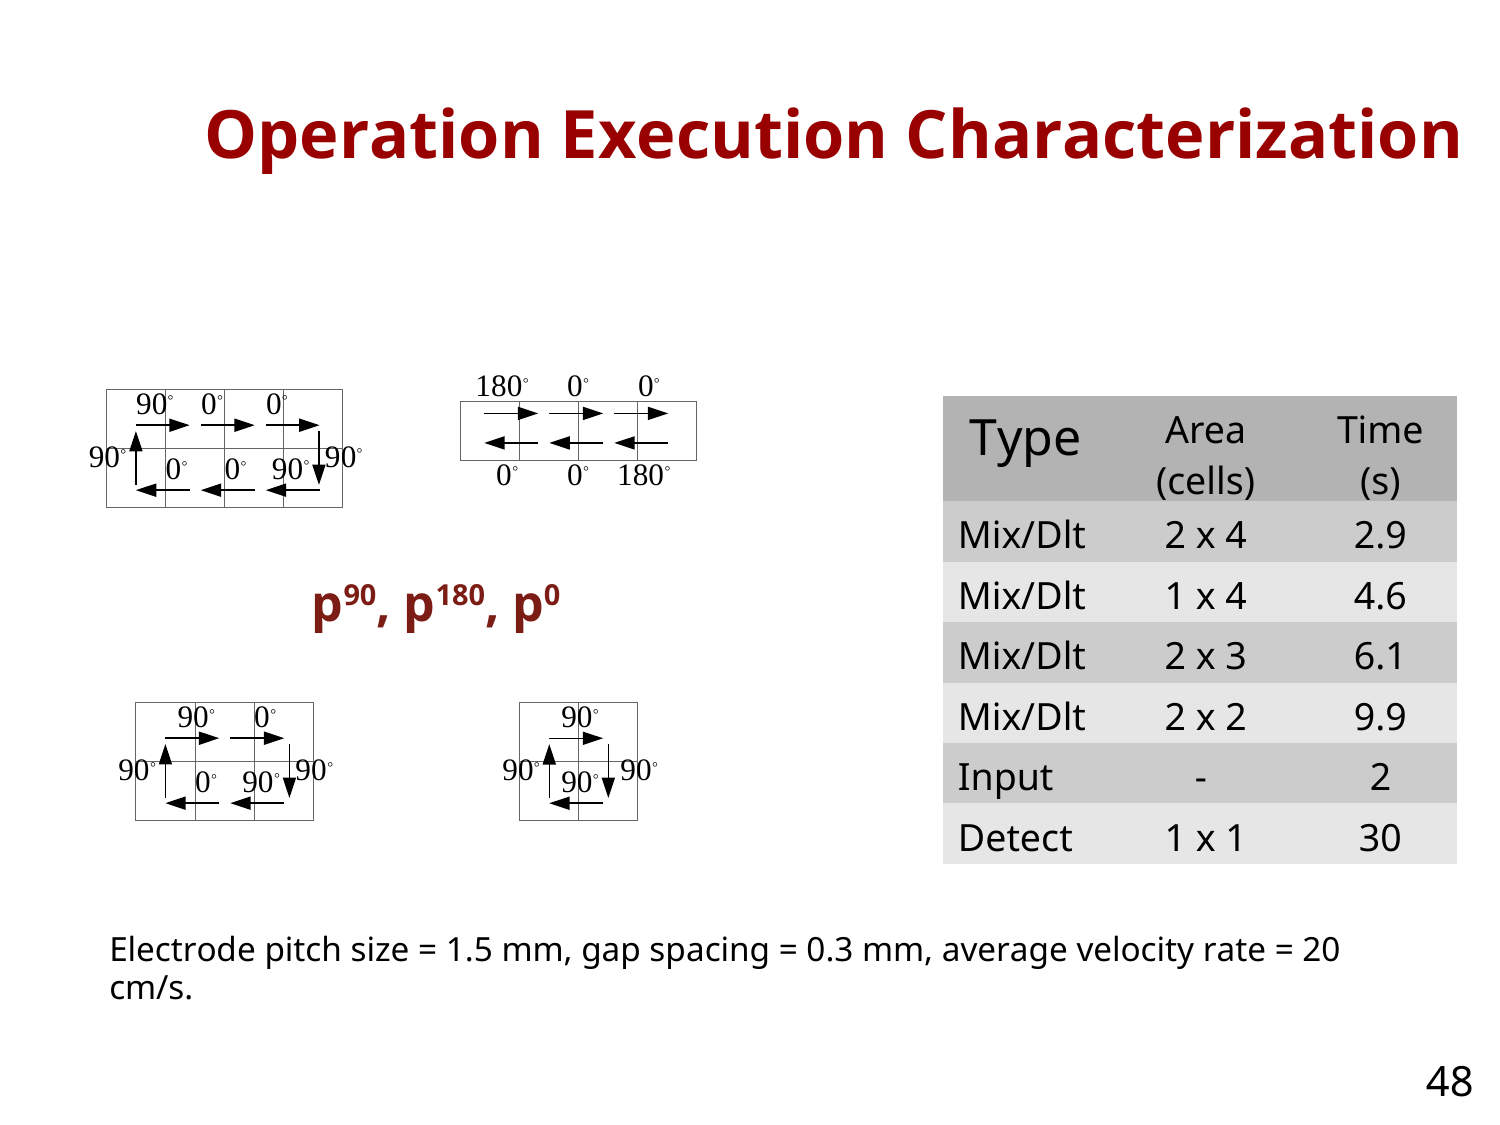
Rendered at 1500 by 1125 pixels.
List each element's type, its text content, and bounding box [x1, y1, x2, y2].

text_box 90◦ [546, 691, 617, 743]
text_box 0◦ [623, 360, 694, 412]
text_box 90◦ [487, 744, 558, 796]
table_cell 1 x 1 [1108, 803, 1304, 864]
table_cell - [1108, 743, 1304, 803]
text_box 0◦ [239, 691, 310, 742]
text_box 180◦ [460, 360, 546, 412]
table_cell 9.9 [1304, 683, 1457, 743]
table_header Type [943, 396, 1108, 501]
table_cell Detect [943, 803, 1108, 864]
text_box 90◦ [280, 744, 289, 756]
table_cell 2 [1304, 743, 1457, 803]
table_cell 6.1 [1304, 622, 1457, 683]
text_box 90◦ [162, 691, 233, 742]
table_header Area (cells) [1108, 396, 1304, 501]
text_box 90◦ [257, 443, 327, 498]
text_box 90◦ [546, 756, 617, 808]
table_cell Mix/Dlt [943, 622, 1108, 683]
table_cell 2 x 3 [1108, 622, 1304, 683]
text_box 90◦ [227, 756, 298, 807]
text_box 90◦ [290, 744, 351, 795]
table_cell 1 x 4 [1108, 562, 1304, 622]
title Operation Execution Characterization [24, 44, 1464, 227]
text_box 90◦ [103, 744, 174, 796]
text_box 0◦ [552, 449, 623, 500]
text_box 0◦ [150, 443, 221, 499]
table_header Time (s) [1304, 396, 1457, 501]
text_box 0◦ [221, 443, 280, 499]
text_box 0◦ [552, 360, 623, 412]
table_cell 2 x 4 [1108, 501, 1304, 562]
text_box 0◦ [192, 378, 251, 434]
text_box 0◦ [180, 756, 251, 808]
table_cell Mix/Dlt [943, 562, 1108, 622]
text_box 90◦ [605, 744, 676, 796]
table_cell Input [943, 743, 1108, 803]
text_box p90, p180, p0 [296, 567, 691, 640]
table_cell Mix/Dlt [943, 501, 1108, 562]
text_box 180◦ [623, 449, 688, 500]
table_cell 4.6 [1304, 562, 1457, 622]
text_box 90◦ [74, 431, 144, 487]
table_cell 30 [1304, 803, 1457, 864]
table_cell 2.9 [1304, 501, 1457, 562]
text_box Electrode pitch size = 1.5 mm, gap spacing = 0.3 mm, average velocity rate = 20 cm/s. [94, 923, 1422, 977]
text_box 90◦ [121, 378, 192, 434]
table_cell Mix/Dlt [943, 683, 1108, 743]
text_box 0◦ [481, 449, 552, 500]
text_box 0◦ [251, 378, 322, 434]
table_cell 2 x 2 [1108, 683, 1304, 743]
text_box 90◦ [310, 431, 381, 487]
